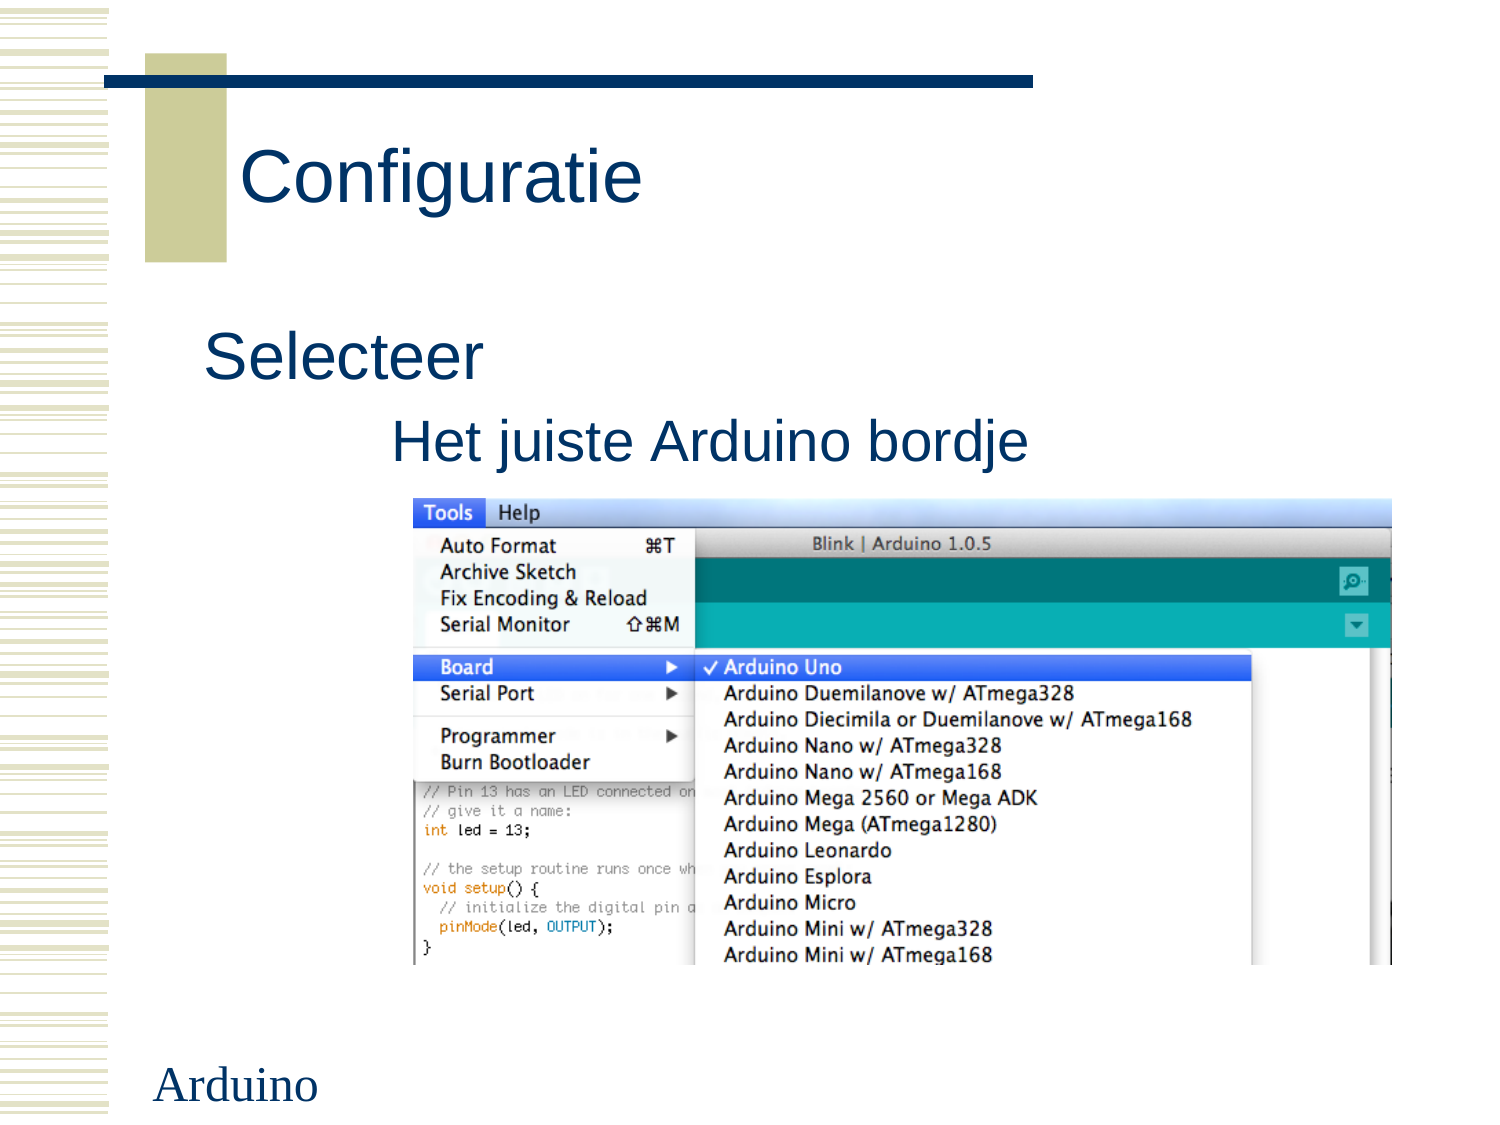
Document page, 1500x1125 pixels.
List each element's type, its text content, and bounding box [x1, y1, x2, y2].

picture [413, 498, 1392, 965]
list Selecteer Het juiste Arduino bordje [132, 312, 1438, 965]
title Configuratie [225, 99, 1435, 263]
